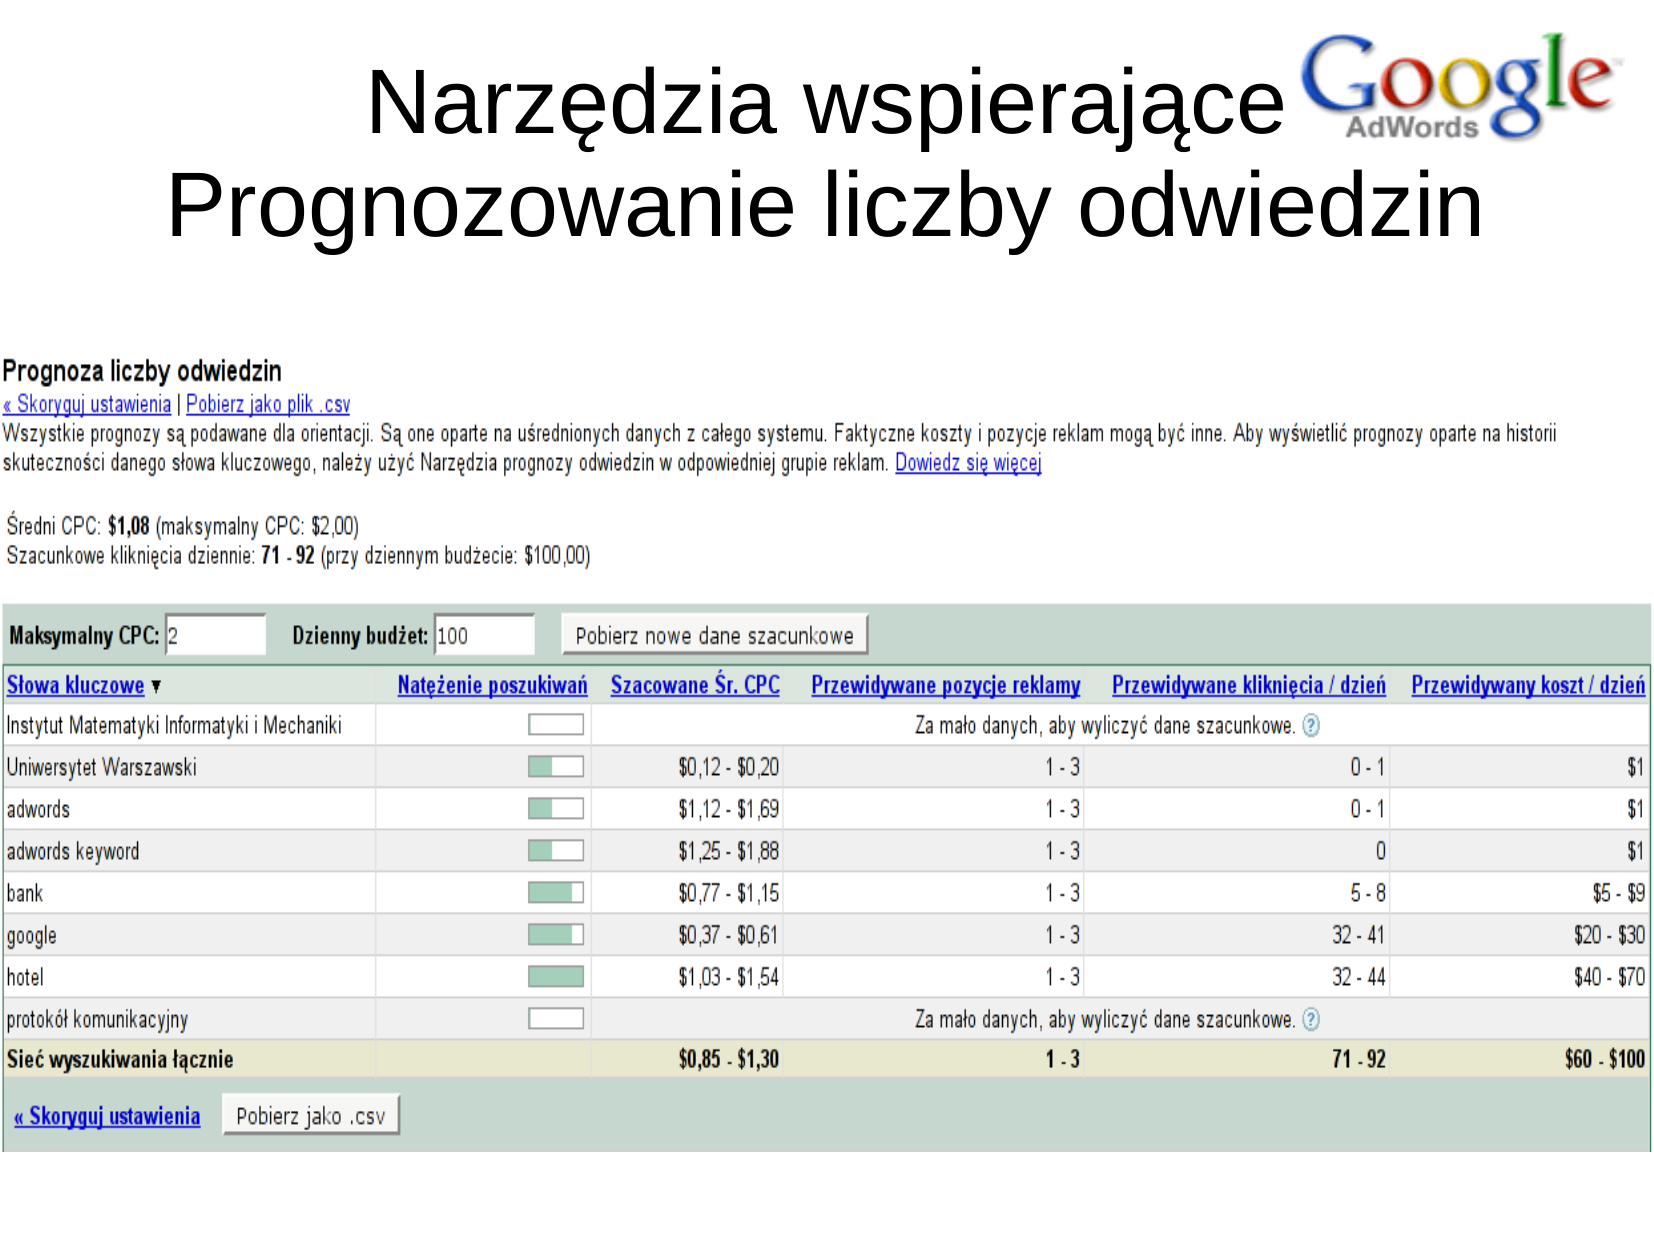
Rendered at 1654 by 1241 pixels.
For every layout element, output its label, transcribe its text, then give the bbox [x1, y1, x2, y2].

picture [1299, 27, 1625, 148]
title Narzędzia wspierające Prognozowanie liczby odwiedzin [82, 49, 1571, 257]
picture [0, 354, 1654, 1152]
